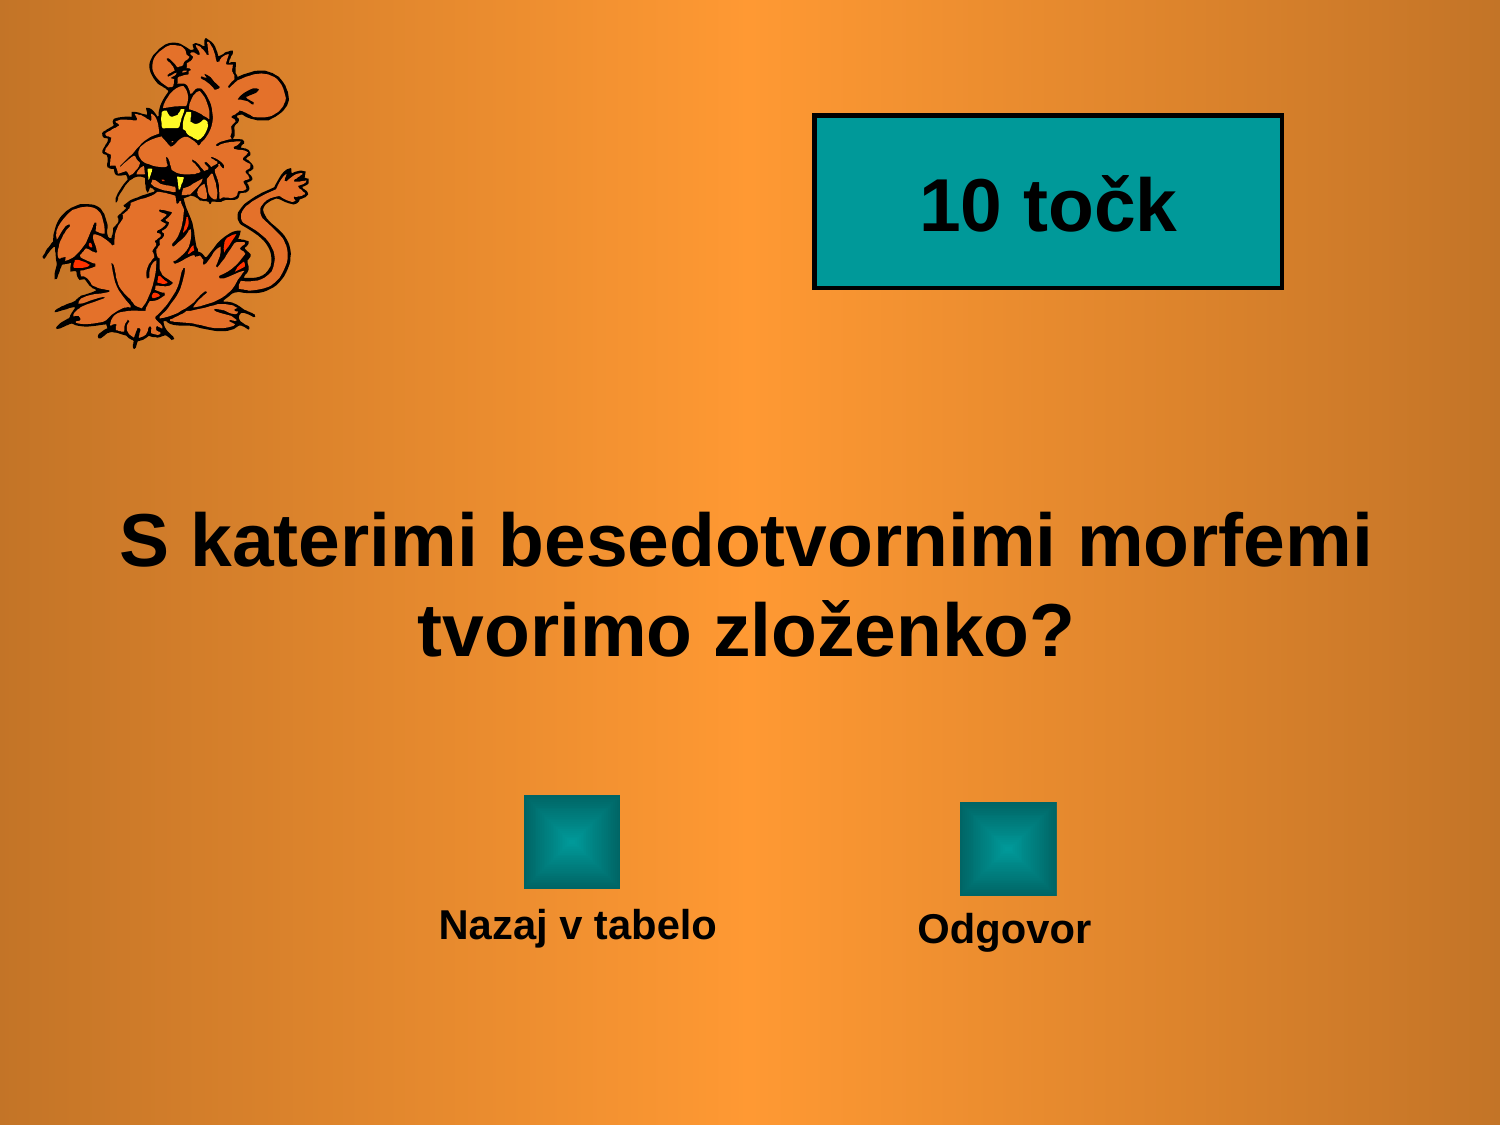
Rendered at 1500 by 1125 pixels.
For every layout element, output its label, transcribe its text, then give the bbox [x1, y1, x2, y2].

text_box 10 točk [814, 115, 1282, 288]
text_box Nazaj v tabelo [403, 890, 752, 956]
title S katerimi besedotvornimi morfemi tvorimo zloženko? [85, 422, 1409, 741]
text_box [524, 795, 620, 889]
text_box [960, 802, 1057, 896]
text_box Odgovor [859, 894, 1150, 959]
